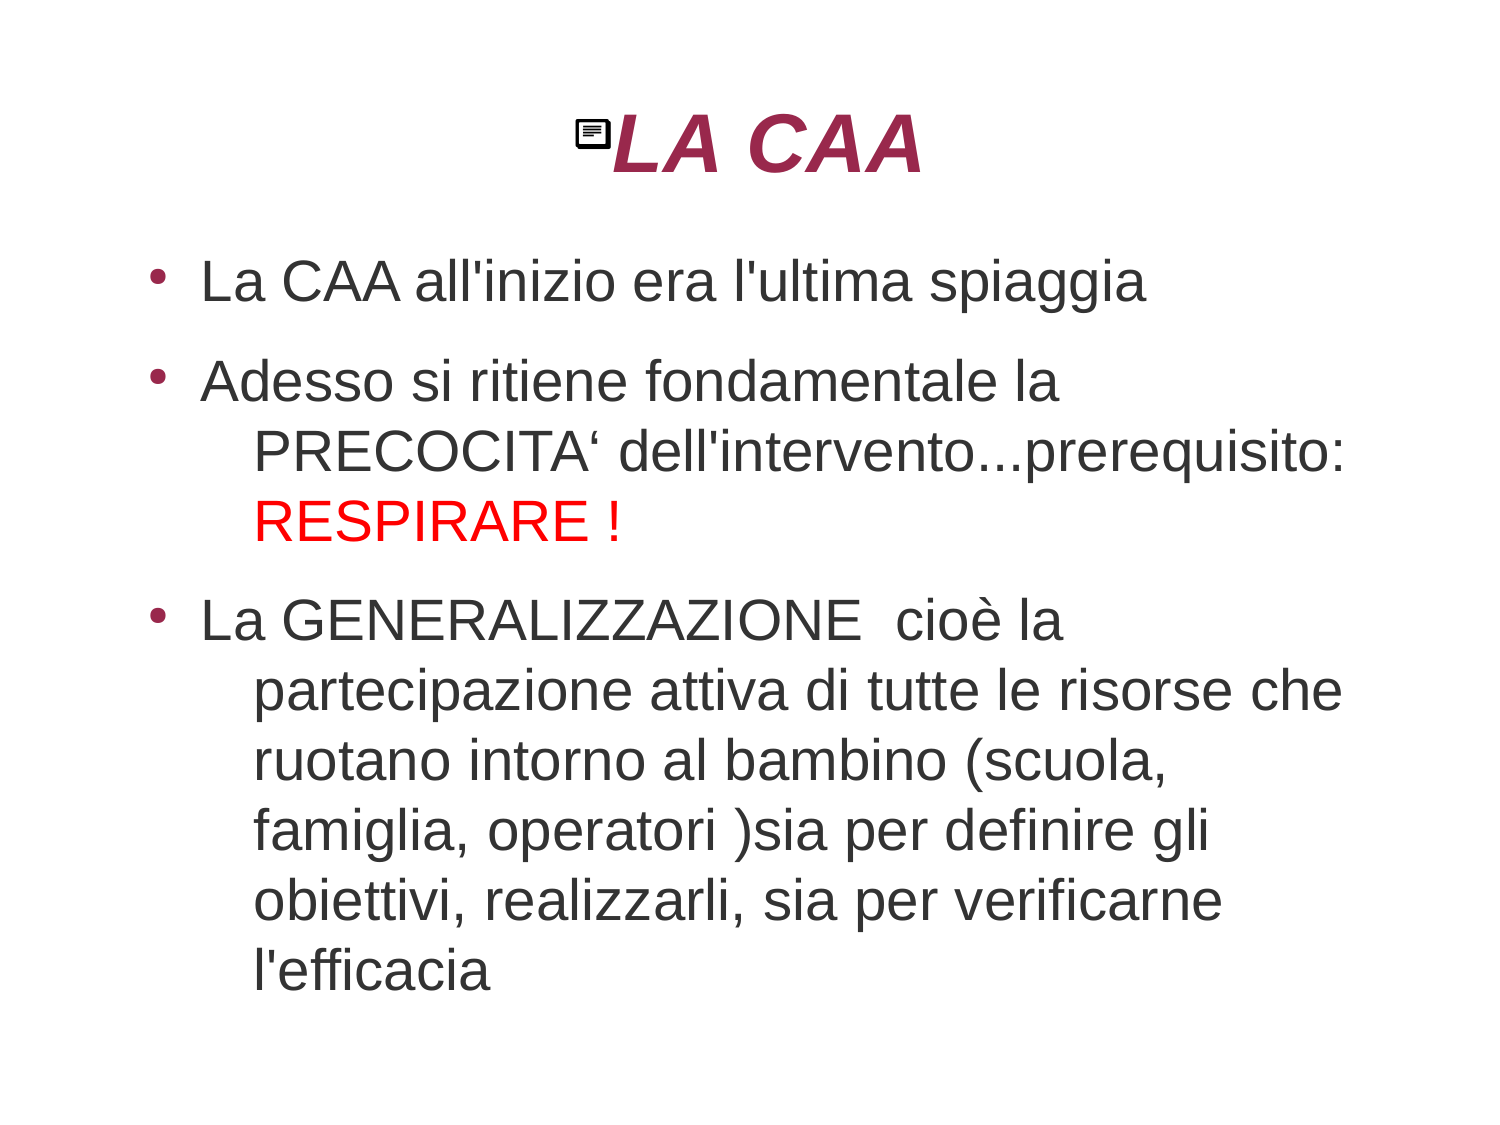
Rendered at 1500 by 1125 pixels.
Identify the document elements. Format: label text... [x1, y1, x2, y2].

list La CAA all'inizio era l'ultima spiaggia Adesso si ritiene fondamentale la PRECOCITA‘ dell'intervento...prerequisito: RESPIRARE ! La GENERALIZZAZIONE cioè la partecipazione attiva di tutte le risorse che ruotano intorno al bambino (scuola, famiglia, operatori )sia per definire gli obiettivi, realizzarli, sia per verificarne l'efficacia [112, 243, 1365, 953]
title LA CAA [75, 44, 1425, 233]
